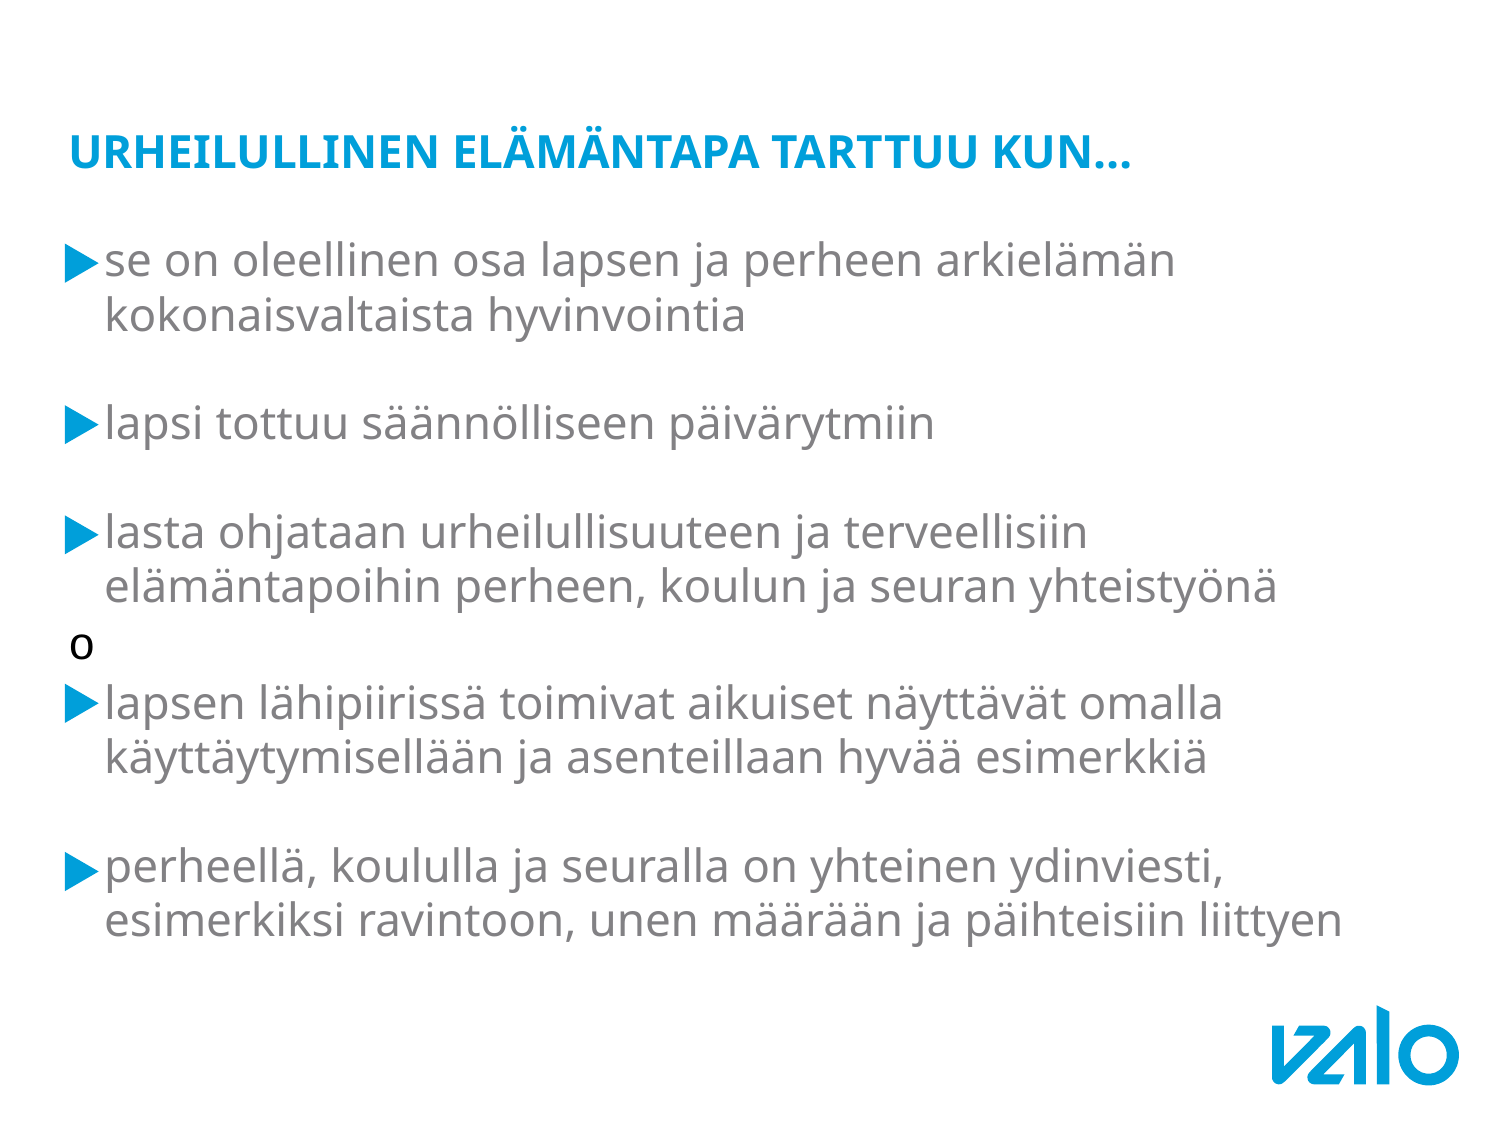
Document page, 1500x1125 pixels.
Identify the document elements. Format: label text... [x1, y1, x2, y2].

text_box [64, 515, 99, 555]
text_box [64, 243, 99, 283]
text_box [64, 683, 99, 724]
text_box [64, 405, 99, 445]
text_box [64, 851, 99, 892]
list URHEILULLINEN ELÄMÄNTAPA TARTTUU KUN… se on oleellinen osa lapsen ja perheen arkielämän kokonaisvaltaista hyvinvointia lapsi tottuu säännölliseen päivärytmiin lasta ohjataan urheilullisuuteen ja terveellisiin elämäntapoihin perheen, koulun ja seuran yhteistyönä lapsen lähipiirissä toimivat aikuiset näyttävät omalla käyttäytymisellään ja asenteillaan hyvää esimerkkiä perheellä, koululla ja seuralla on yhteinen ydinviesti, esimerkiksi ravintoon, unen määrään ja päihteisiin liittyen [53, 125, 1436, 977]
